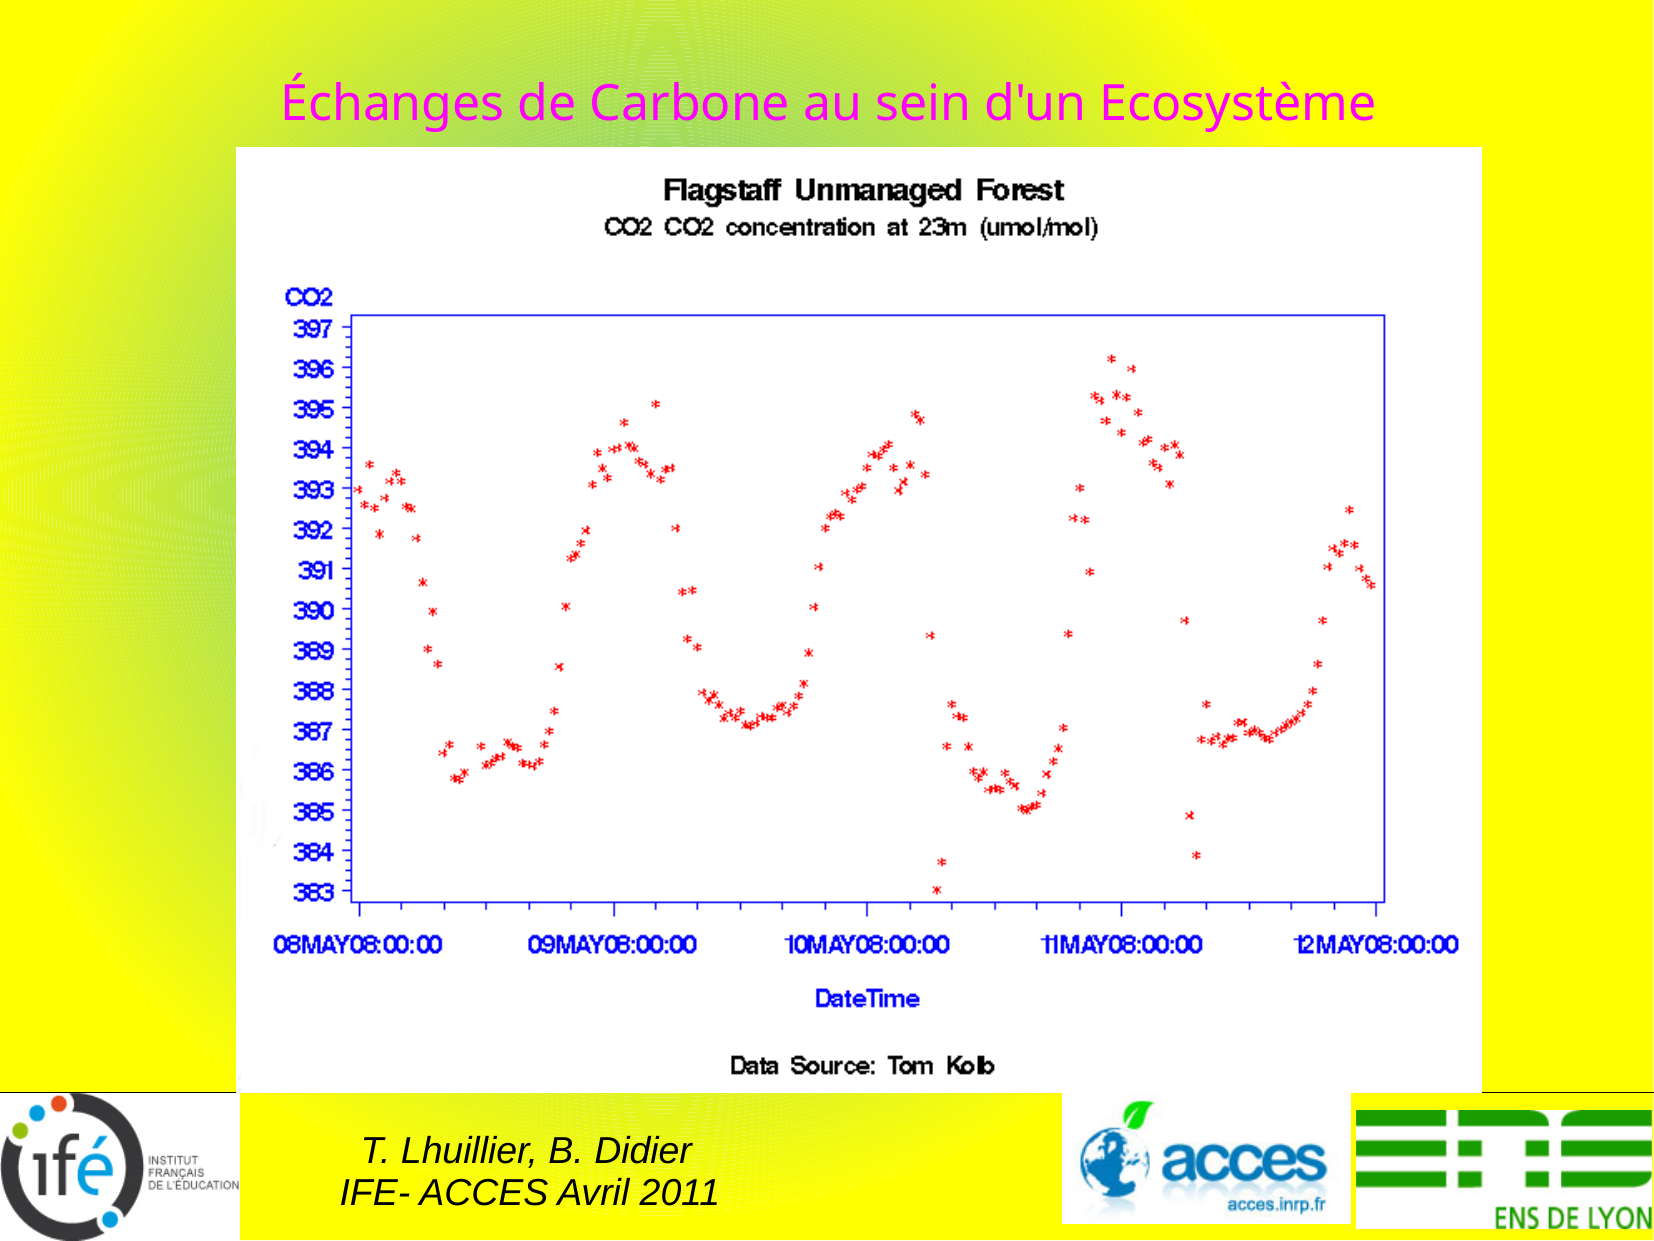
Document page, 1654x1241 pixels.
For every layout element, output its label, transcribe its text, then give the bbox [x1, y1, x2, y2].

text_box T. Lhuillier, B. Didier IFE- ACCES Avril 2011 [324, 1122, 886, 1221]
picture [1356, 1110, 1652, 1229]
picture [0, 147, 1482, 1241]
text_box Échanges de Carbone au sein d'un Ecosystème [265, 59, 1368, 144]
